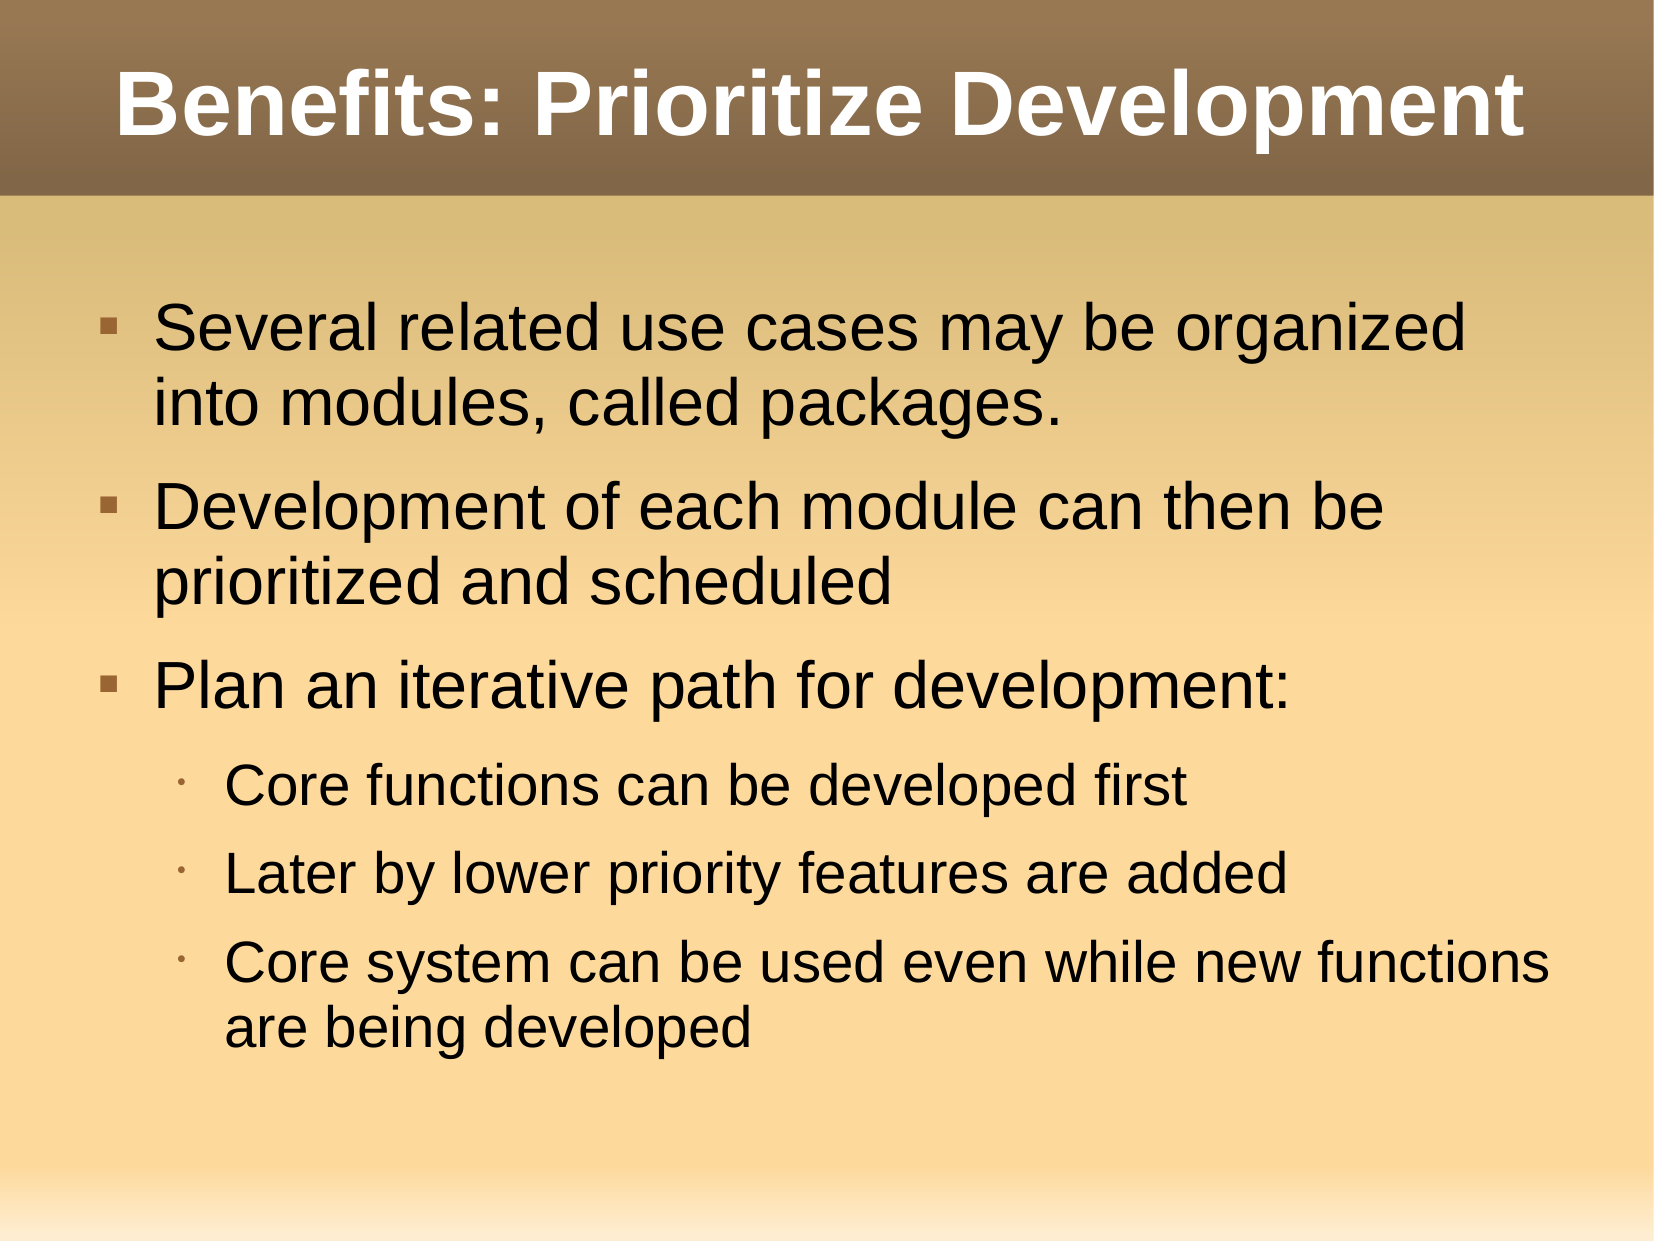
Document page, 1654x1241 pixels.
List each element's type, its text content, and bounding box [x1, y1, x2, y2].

list Several related use cases may be organized into modules, called packages. Development of each module can then be prioritized and scheduled Plan an iterative path for development: Core functions can be developed first Later by lower priority features are added Core system can be used even while new functions are being developed [82, 290, 1571, 1094]
title Benefits: Prioritize Development [76, 7, 1565, 200]
picture [0, 0, 1654, 1241]
